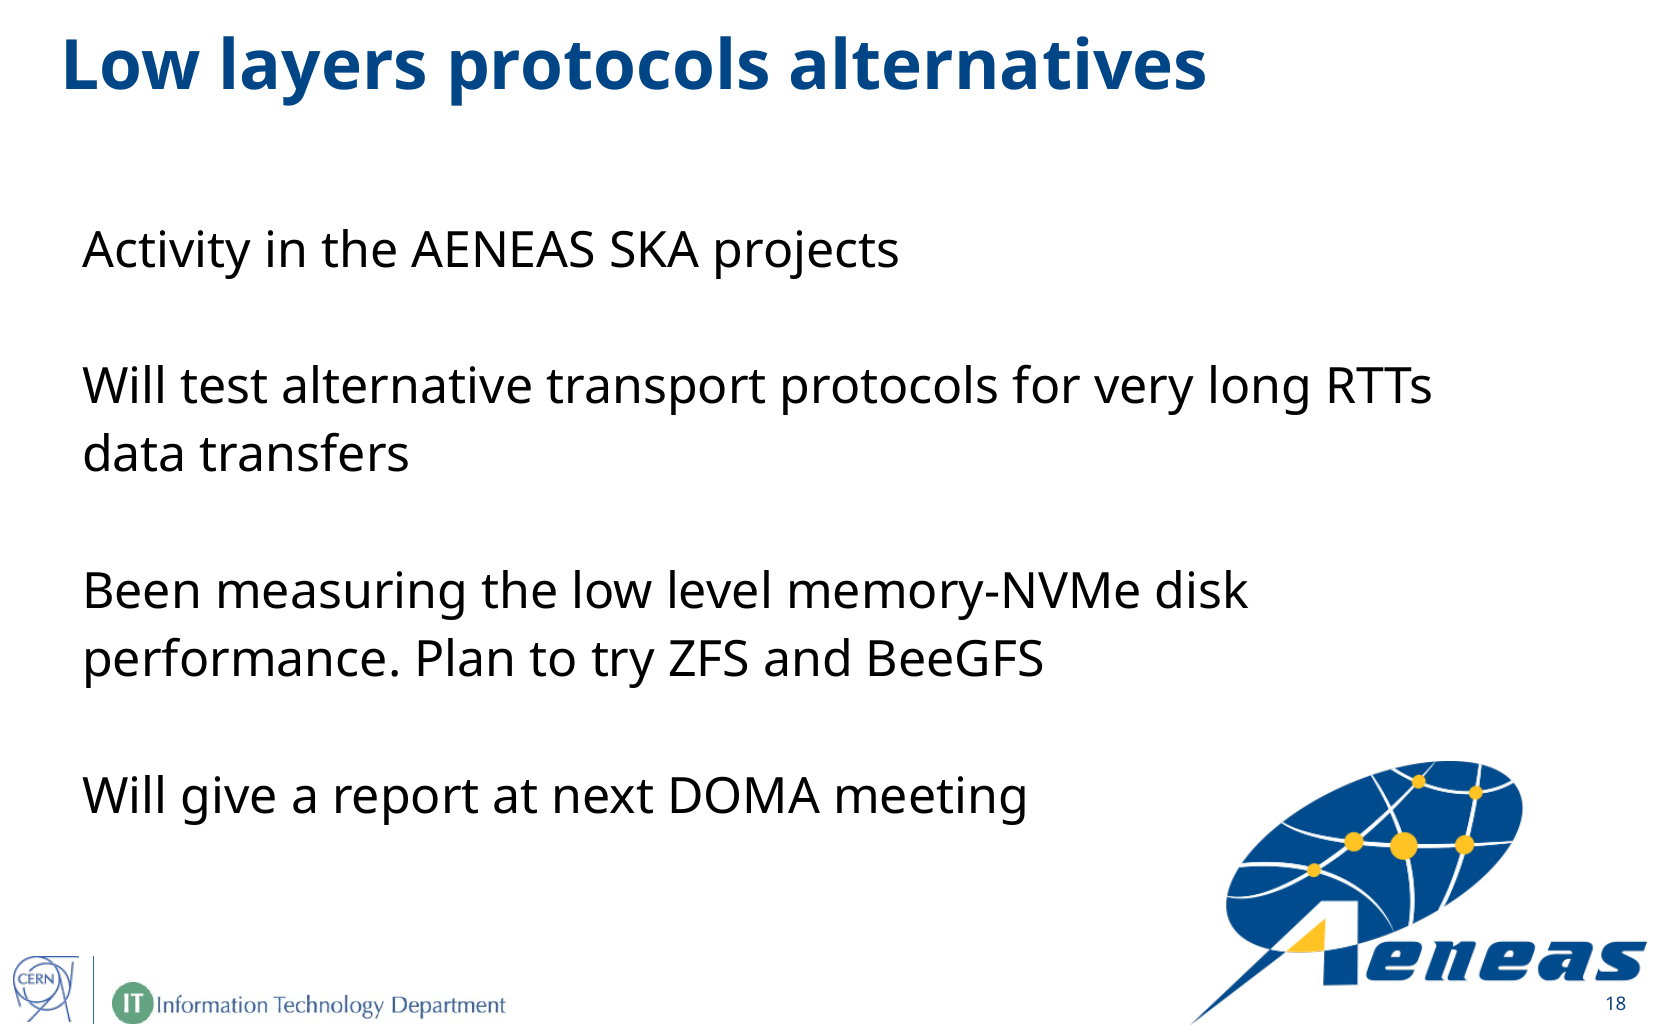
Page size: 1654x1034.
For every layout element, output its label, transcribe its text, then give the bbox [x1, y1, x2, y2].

text_box Activity in the AENEAS SKA projects Will test alternative transport protocols for very long RTTs data transfers Been measuring the low level memory-NVMe disk performance. Plan to try ZFS and BeeGFS Will give a report at next DOMA meeting [67, 206, 1534, 972]
picture [13, 956, 79, 1032]
picture [1190, 761, 1647, 1025]
title Low layers protocols alternatives [60, 0, 1528, 138]
picture [112, 982, 755, 1024]
